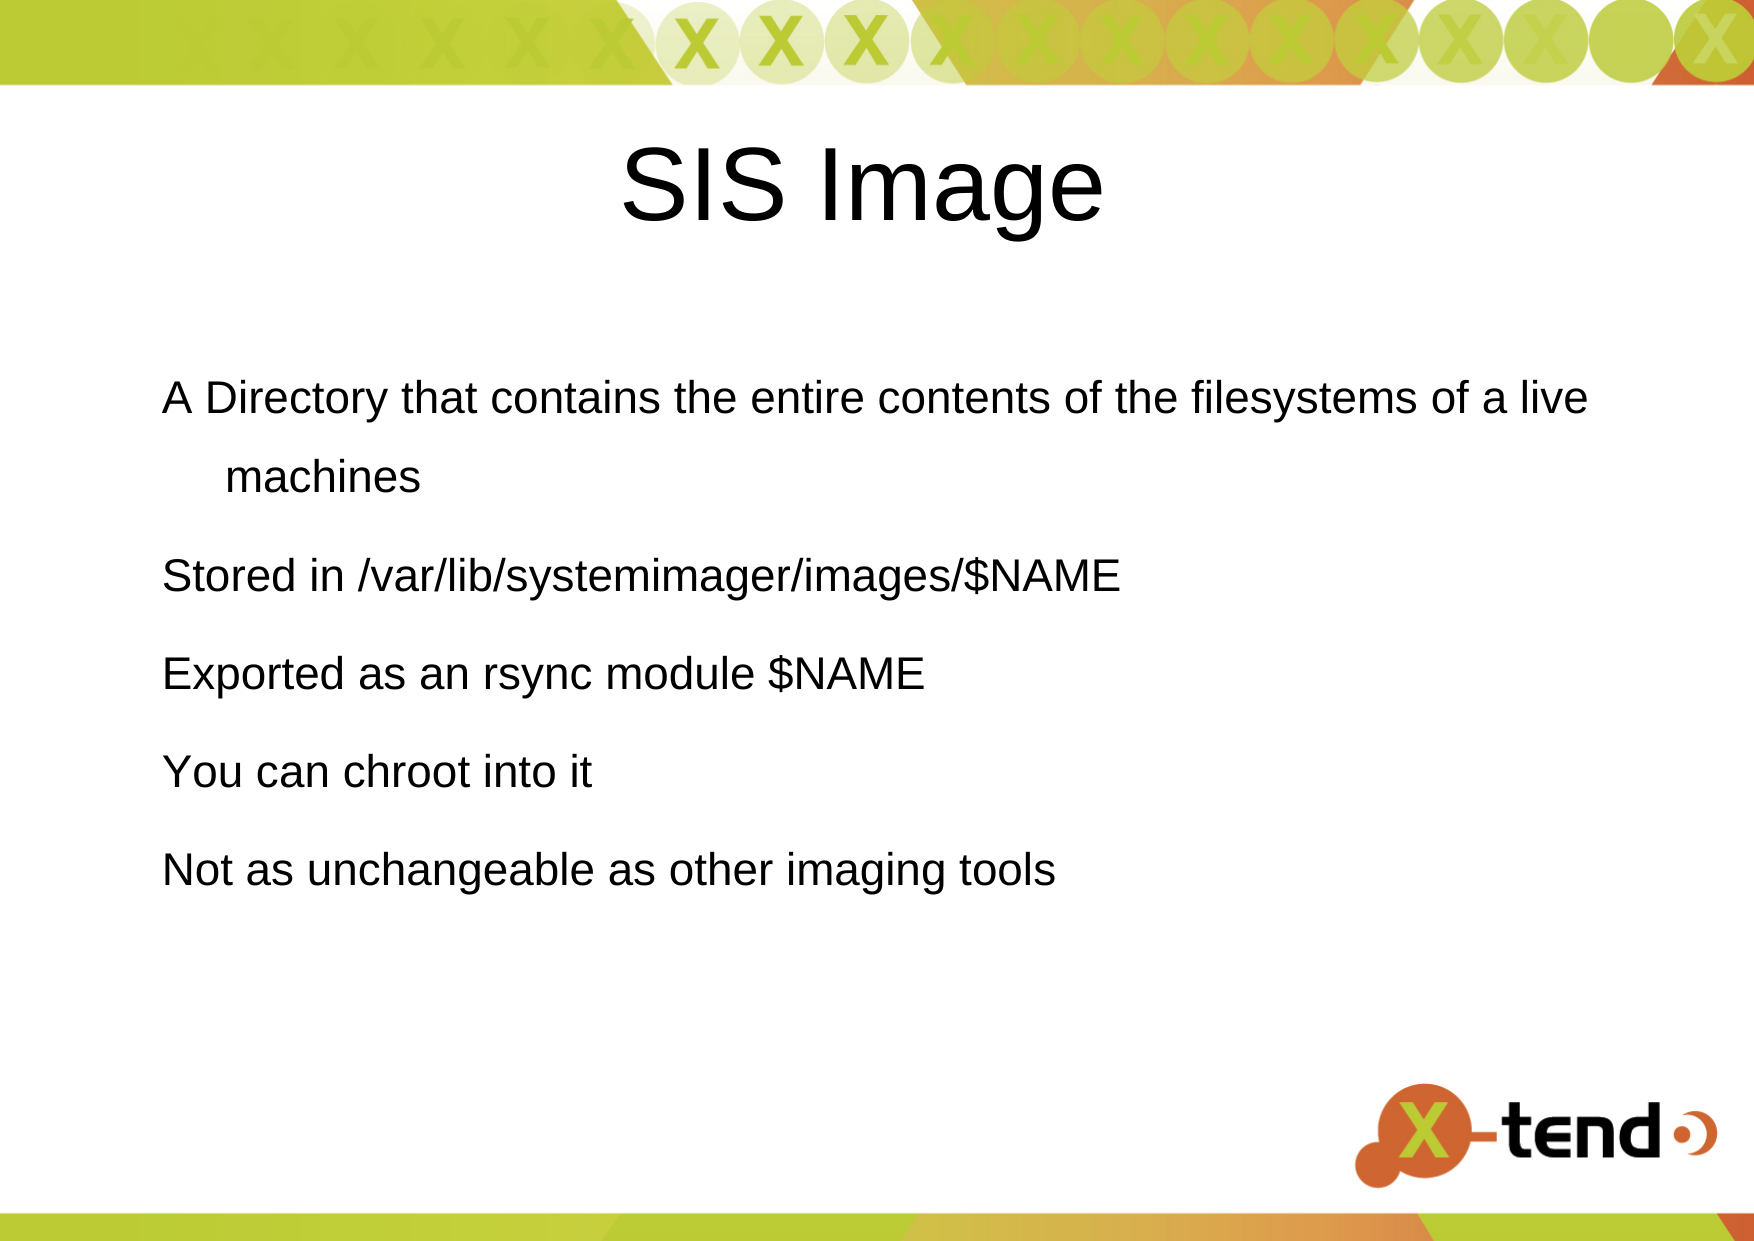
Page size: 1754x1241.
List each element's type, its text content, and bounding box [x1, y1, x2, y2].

list A Directory that contains the entire contents of the filesystems of a live machines Stored in /var/lib/systemimager/images/$NAME Exported as an rsync module $NAME You can chroot into it Not as unchangeable as other imaging tools [161, 344, 1627, 1127]
title SIS Image [128, 49, 1627, 257]
picture [0, 0, 1754, 1241]
